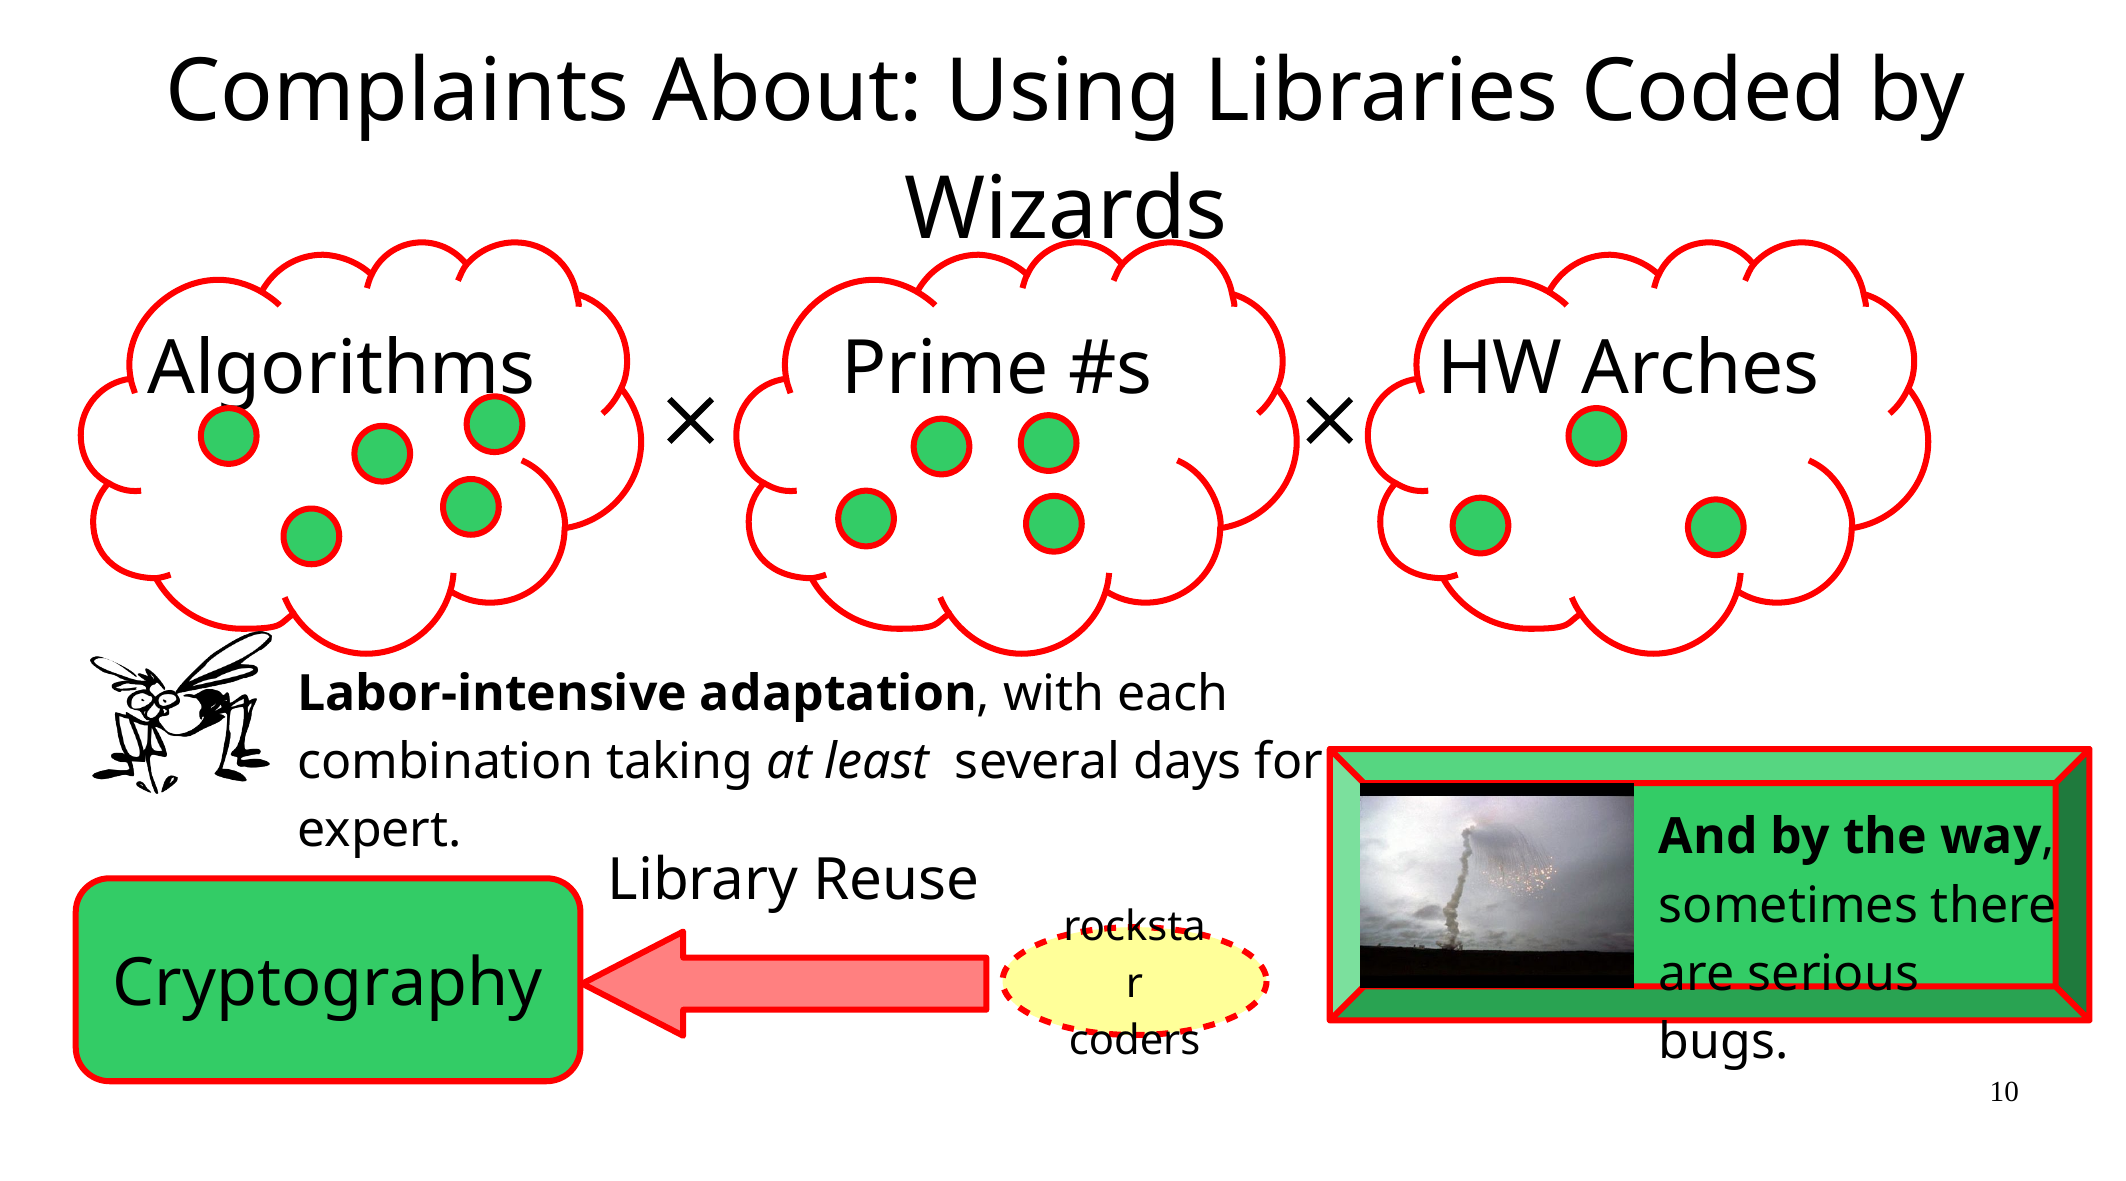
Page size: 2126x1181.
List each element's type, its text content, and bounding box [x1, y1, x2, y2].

text_box [1020, 415, 1077, 471]
text_box Labor-intensive adaptation, with each combination taking at least several days for an expert. [282, 649, 1516, 781]
text_box [913, 418, 970, 475]
text_box [283, 508, 340, 565]
text_box [582, 931, 987, 1036]
text_box [443, 478, 499, 535]
title Complaints About: Using Libraries Coded by Wizards [18, 47, 2113, 245]
text_box [354, 425, 411, 482]
text_box [1687, 499, 1744, 556]
text_box Cryptography [75, 878, 581, 1082]
text_box  [1285, 382, 1378, 491]
text_box Prime #s [739, 242, 1285, 649]
text_box [1568, 408, 1625, 464]
text_box [466, 396, 523, 453]
text_box HW Arches [1378, 242, 1929, 654]
picture [90, 631, 272, 794]
text_box [838, 490, 894, 547]
text_box  [646, 382, 739, 490]
text_box [1452, 497, 1509, 554]
text_box rockstar coders [1002, 927, 1267, 1035]
text_box [200, 408, 257, 464]
text_box Algorithms [80, 242, 642, 649]
text_box [1331, 749, 2090, 1021]
text_box Library Reuse [592, 830, 979, 914]
picture [1360, 783, 1634, 988]
text_box [1026, 495, 1082, 552]
text_box And by the way, sometimes there are serious bugs. [1644, 792, 2072, 984]
